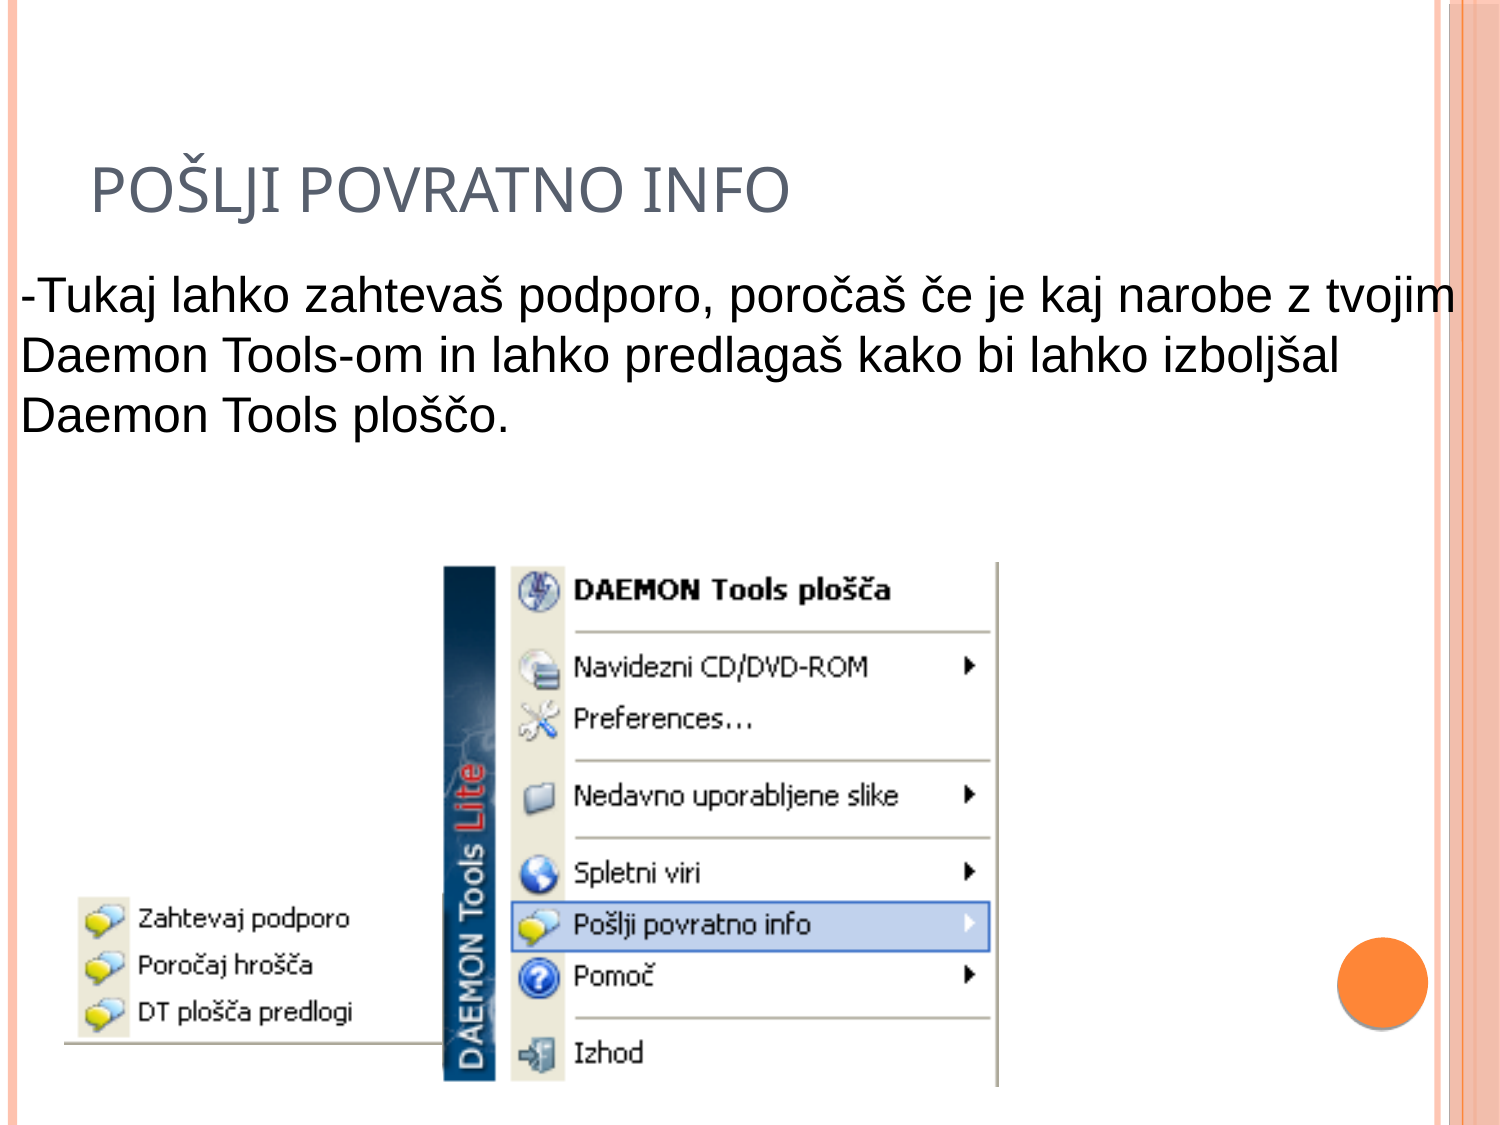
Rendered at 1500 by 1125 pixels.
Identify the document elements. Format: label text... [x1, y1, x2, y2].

text_box -Tukaj lahko zahtevaš podporo, poročaš če je kaj narobe z tvojim Daemon Tools-om in lahko predlagaš kako bi lahko izboljšal Daemon Tools ploščo. [5, 255, 1500, 451]
picture [64, 562, 999, 1087]
title Pošlji povratno info [75, 45, 1300, 233]
